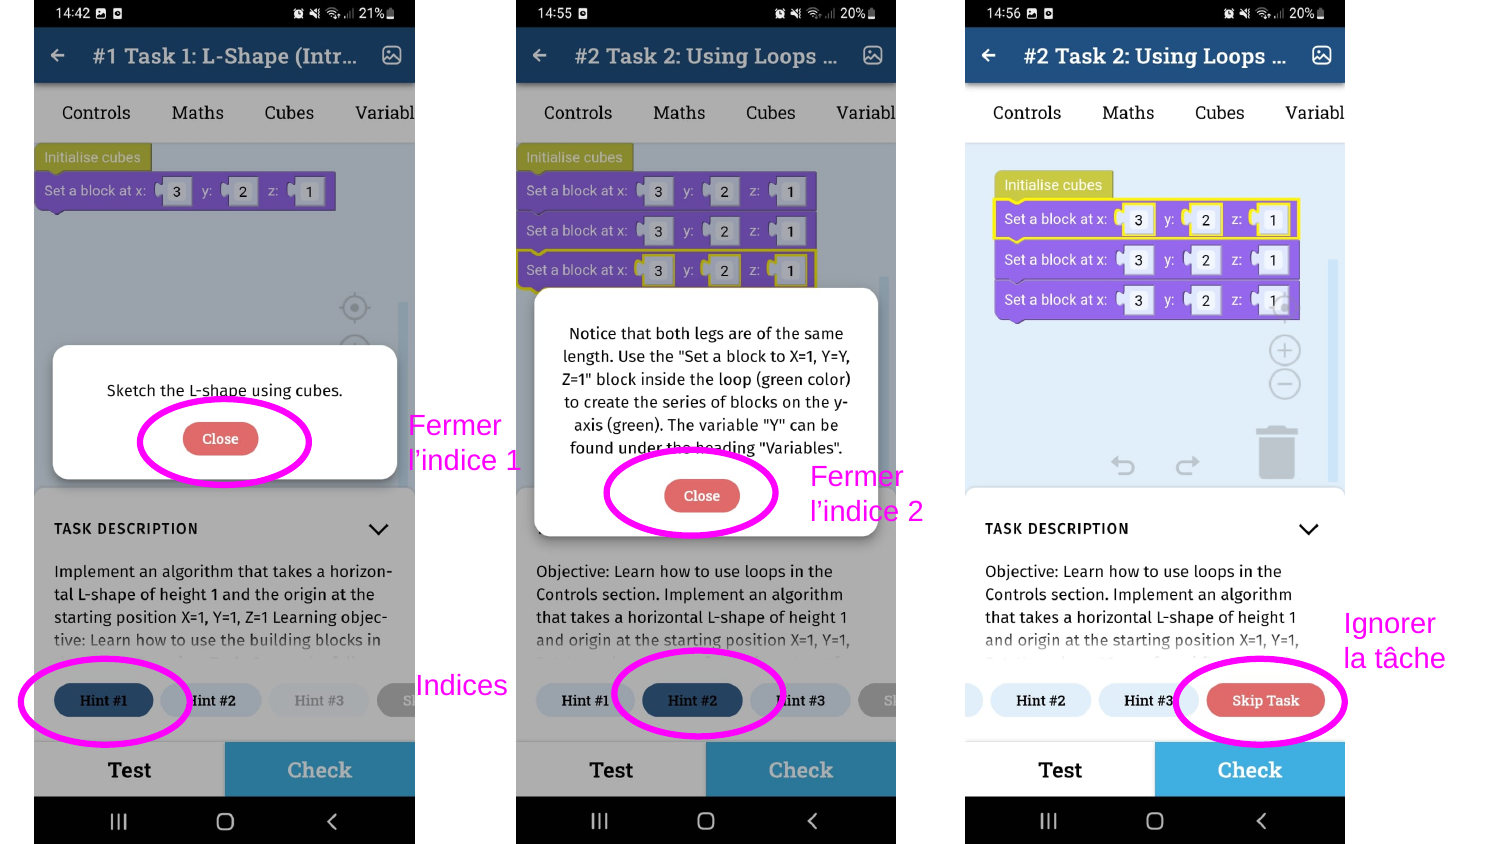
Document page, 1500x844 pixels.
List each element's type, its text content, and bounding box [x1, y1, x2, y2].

picture [1180, 662, 1341, 741]
picture [34, 0, 415, 844]
picture [516, 0, 896, 844]
text_box Ignorer la tâche [1328, 596, 1480, 683]
text_box Fermer l’indice 2 [794, 449, 946, 536]
text_box Fermer l’indice 1 [393, 399, 544, 485]
text_box Indices [400, 658, 551, 710]
picture [34, 662, 186, 741]
picture [965, 0, 1345, 844]
